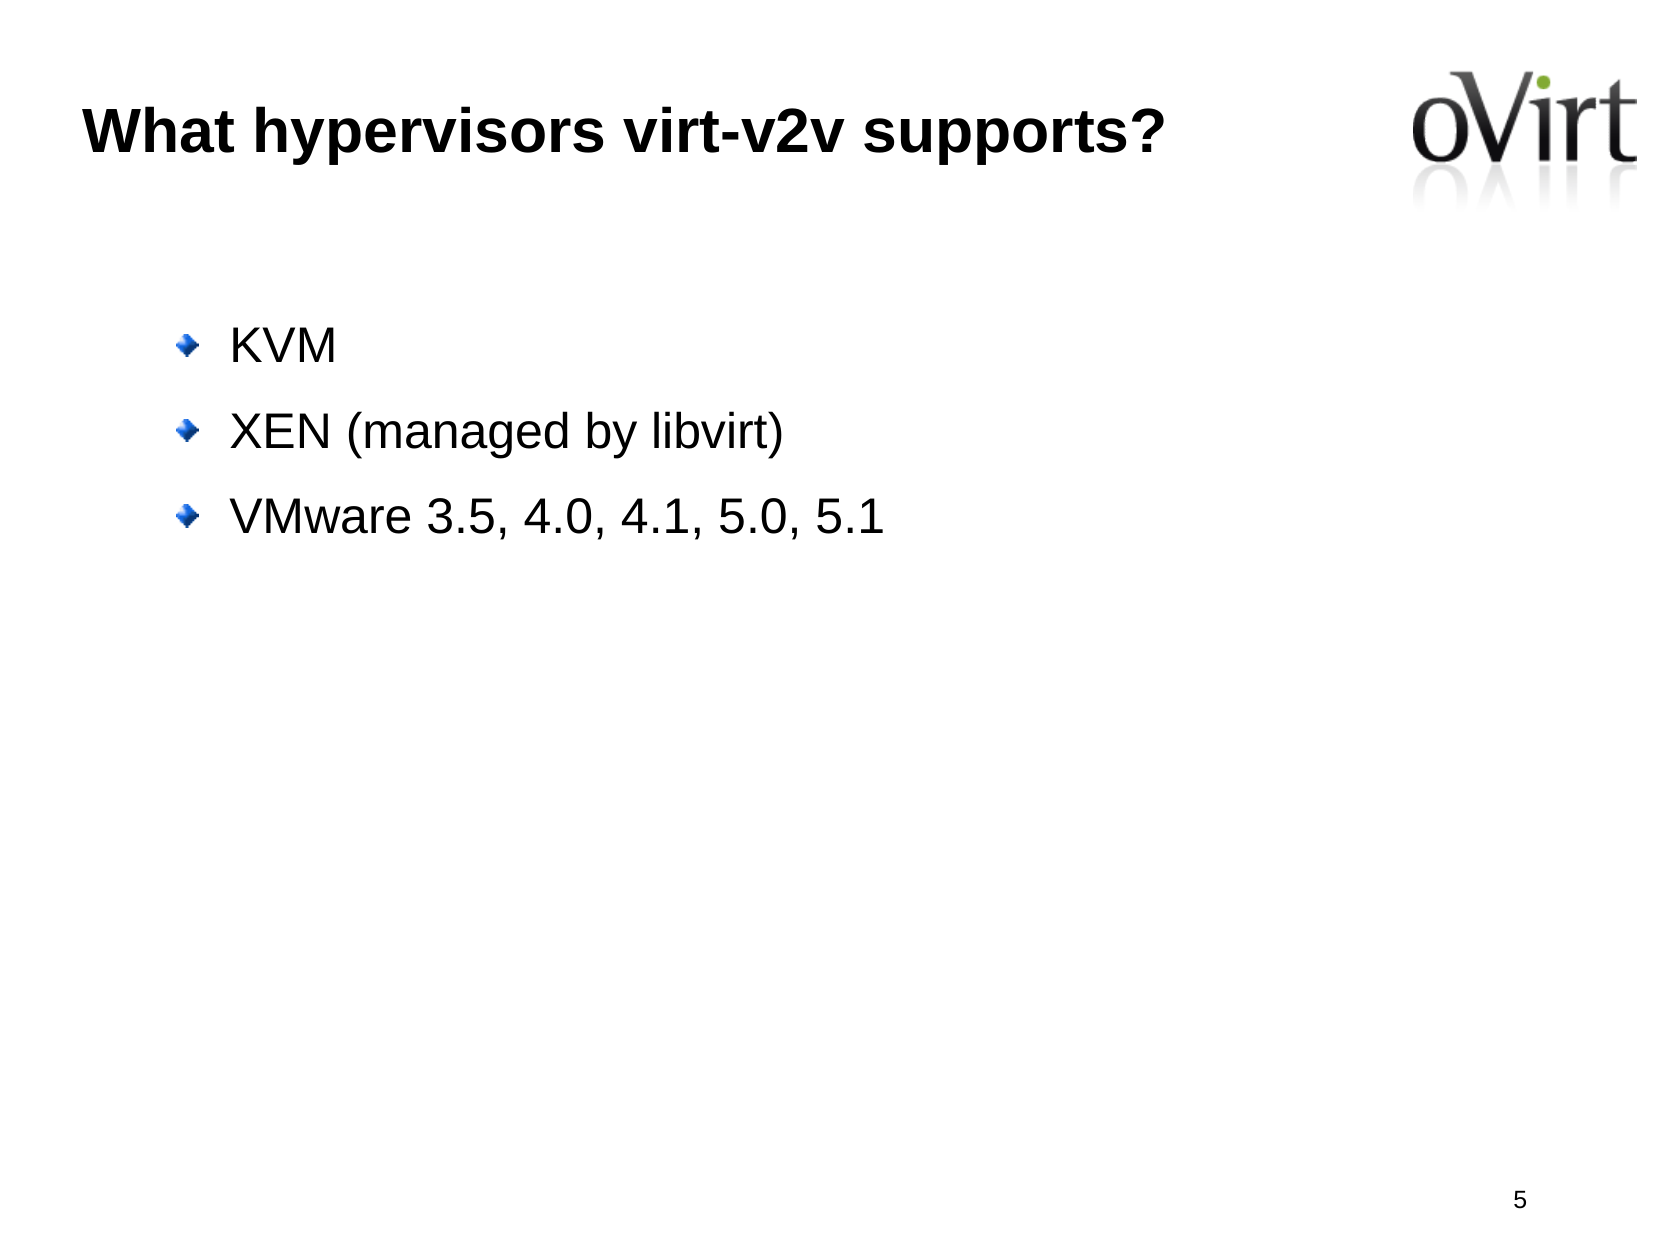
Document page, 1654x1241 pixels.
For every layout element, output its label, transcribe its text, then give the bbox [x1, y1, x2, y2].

title What hypervisors virt-v2v supports? [82, 37, 1303, 226]
picture [1413, 63, 1637, 212]
list KVM XEN (managed by libvirt) VMware 3.5, 4.0, 4.1, 5.0, 5.1 [158, 317, 1353, 1112]
